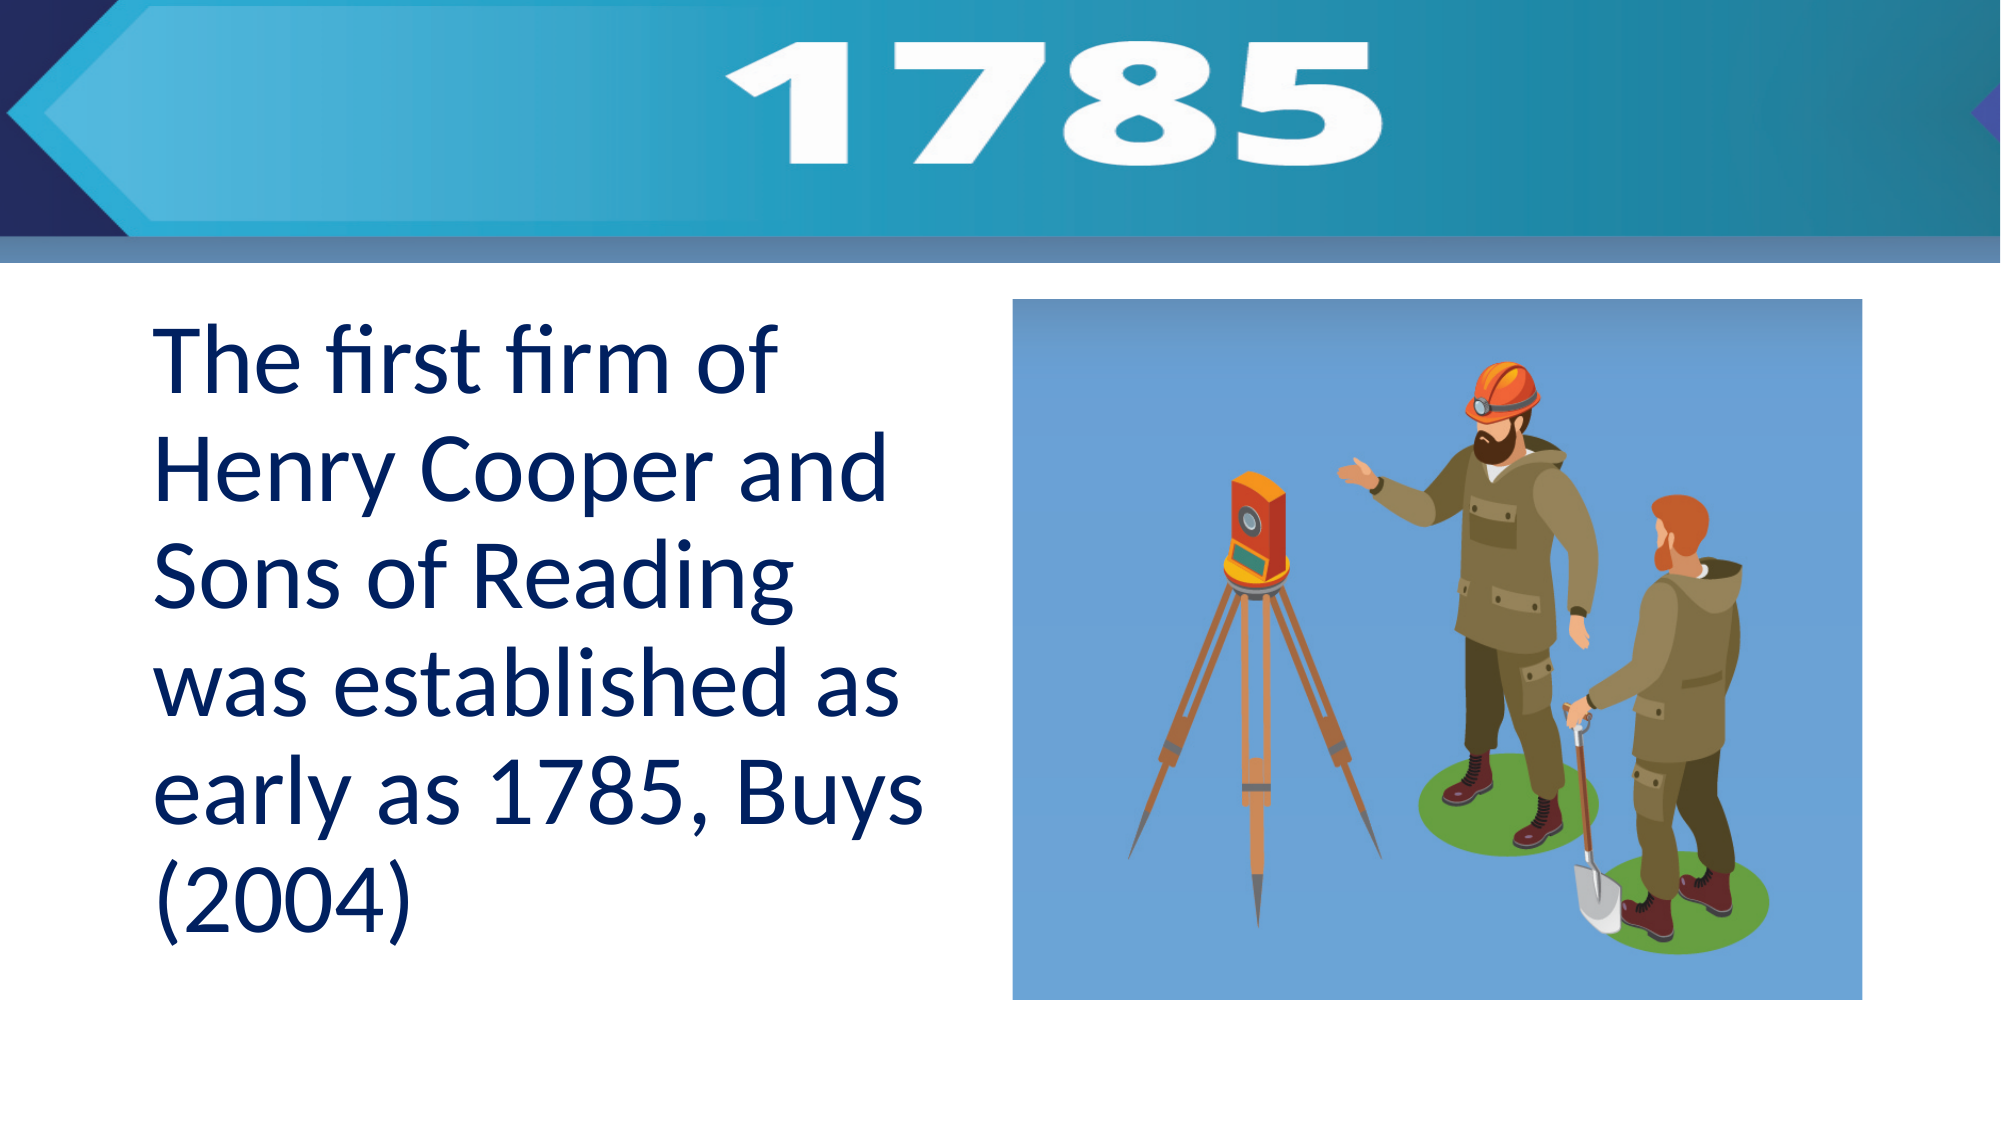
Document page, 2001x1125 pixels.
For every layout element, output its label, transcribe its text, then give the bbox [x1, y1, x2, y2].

picture [1012, 299, 1863, 1000]
list The first firm of Henry Cooper and Sons of Reading was established as early as 1785, Buys (2004) [137, 299, 988, 1014]
picture [0, 0, 2000, 264]
